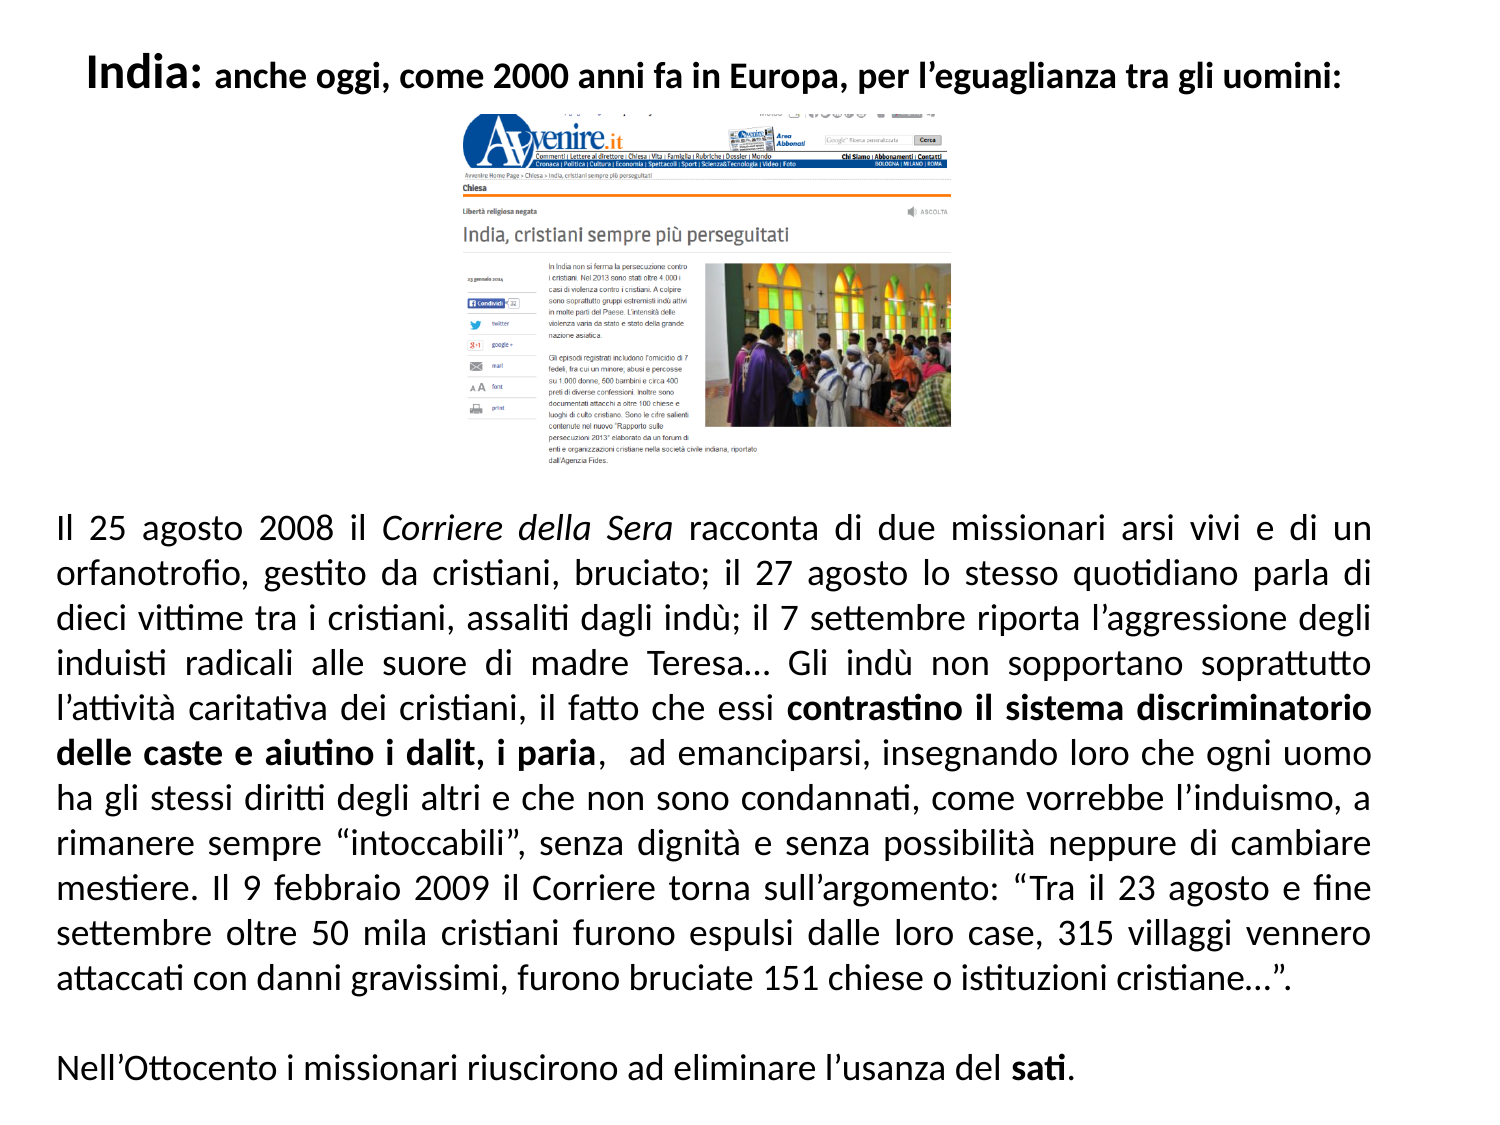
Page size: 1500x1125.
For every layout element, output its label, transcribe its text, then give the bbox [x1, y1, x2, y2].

text_box India: anche oggi, come 2000 anni fa in Europa, per l’eguaglianza tra gli uomini: Il 25 agosto 2008 il Corriere della Sera racconta di due missionari arsi vivi e di un orfanotrofio, gestito da cristiani, bruciato; il 27 agosto lo stesso quotidiano parla di dieci vittime tra i cristiani, assaliti dagli indù; il 7 settembre riporta l’aggressione degli induisti radicali alle suore di madre Teresa… Gli indù non sopportano soprattutto l’attività caritativa dei cristiani, il fatto che essi contrastino il sistema discriminatorio delle caste e aiutino i dalit, i paria, ad emanciparsi, insegnando loro che ogni uomo ha gli stessi diritti degli altri e che non sono condannati, come vorrebbe l’induismo, a rimanere sempre “intoccabili”, senza dignità e senza possibilità neppure di cambiare mestiere. Il 9 febbraio 2009 il Corriere torna sull’argomento: “Tra il 23 agosto e fine settembre oltre 50 mila cristiani furono espulsi dalle loro case, 315 villaggi vennero attaccati con danni gravissimi, furono bruciate 151 chiese o istituzioni cristiane…”. Nell’Ottocento i missionari riuscirono ad eliminare l’usanza del sati. [41, 30, 1388, 1096]
picture [431, 114, 975, 468]
